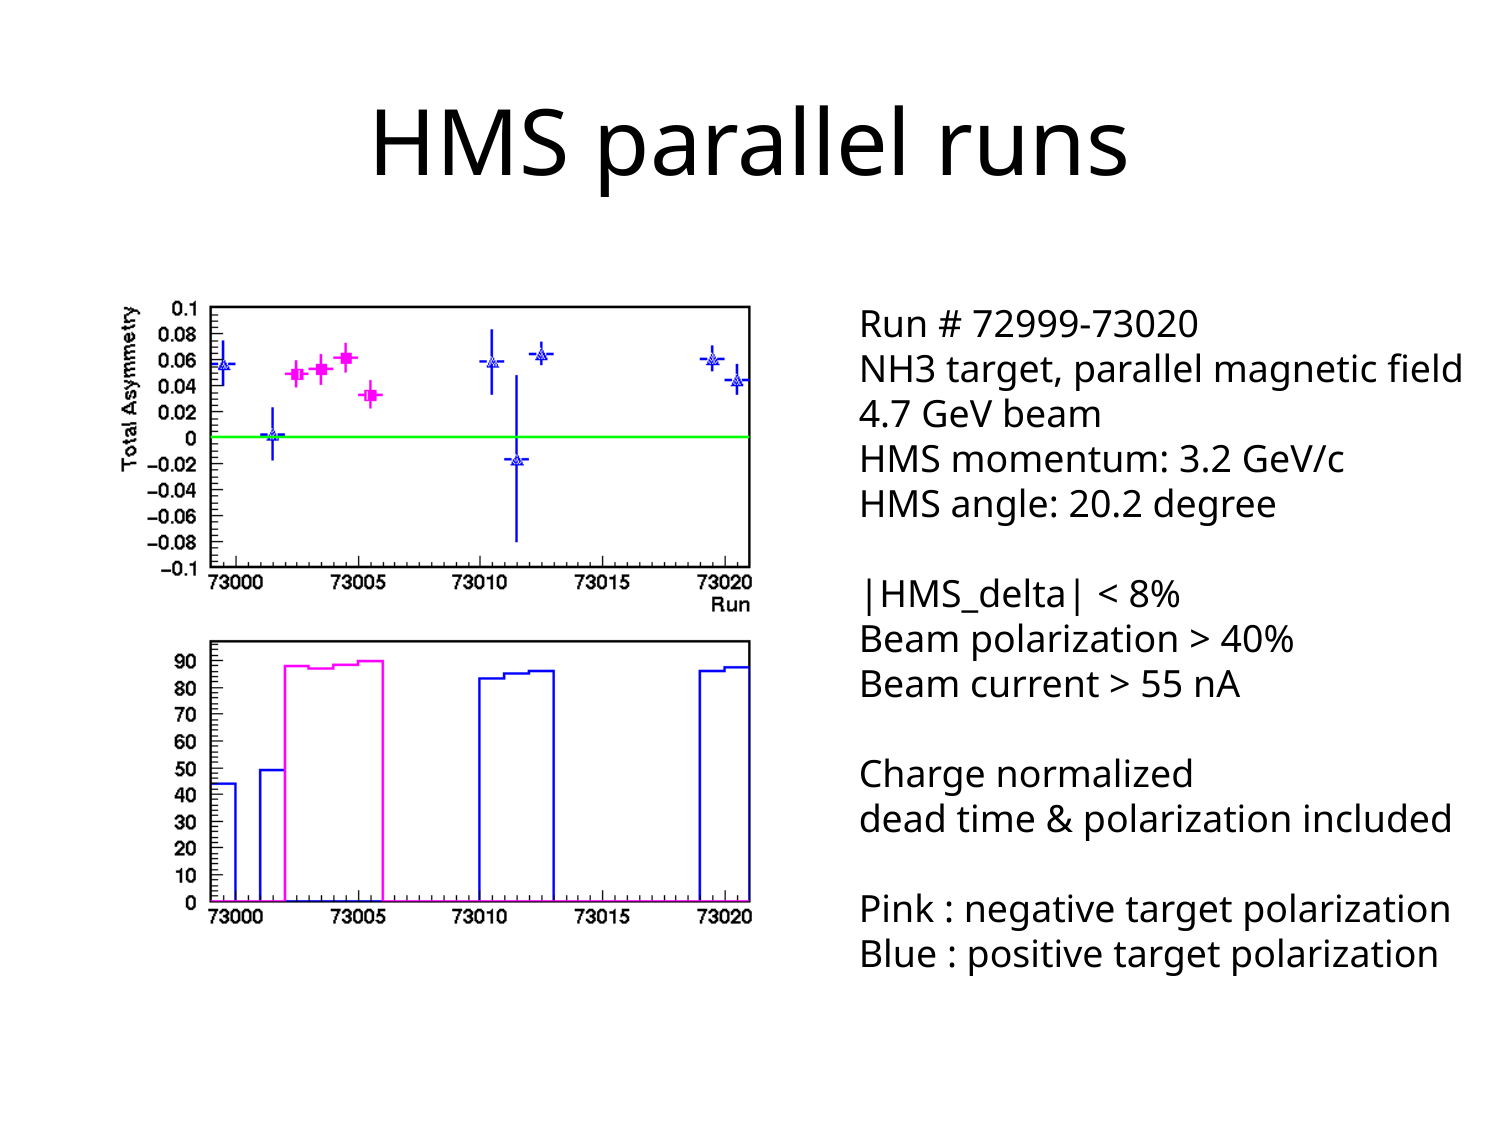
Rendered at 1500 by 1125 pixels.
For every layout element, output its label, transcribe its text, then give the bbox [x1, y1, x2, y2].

picture [82, 234, 825, 977]
text_box Run # 72999-73020 NH3 target, parallel magnetic field 4.7 GeV beam HMS momentum: 3.2 GeV/c HMS angle: 20.2 degree |HMS_delta| < 8% Beam polarization > 40% Beam current > 55 nA Charge normalized dead time & polarization included Pink : negative target polarization Blue : positive target polarization [843, 292, 1470, 990]
title HMS parallel runs [75, 45, 1426, 233]
